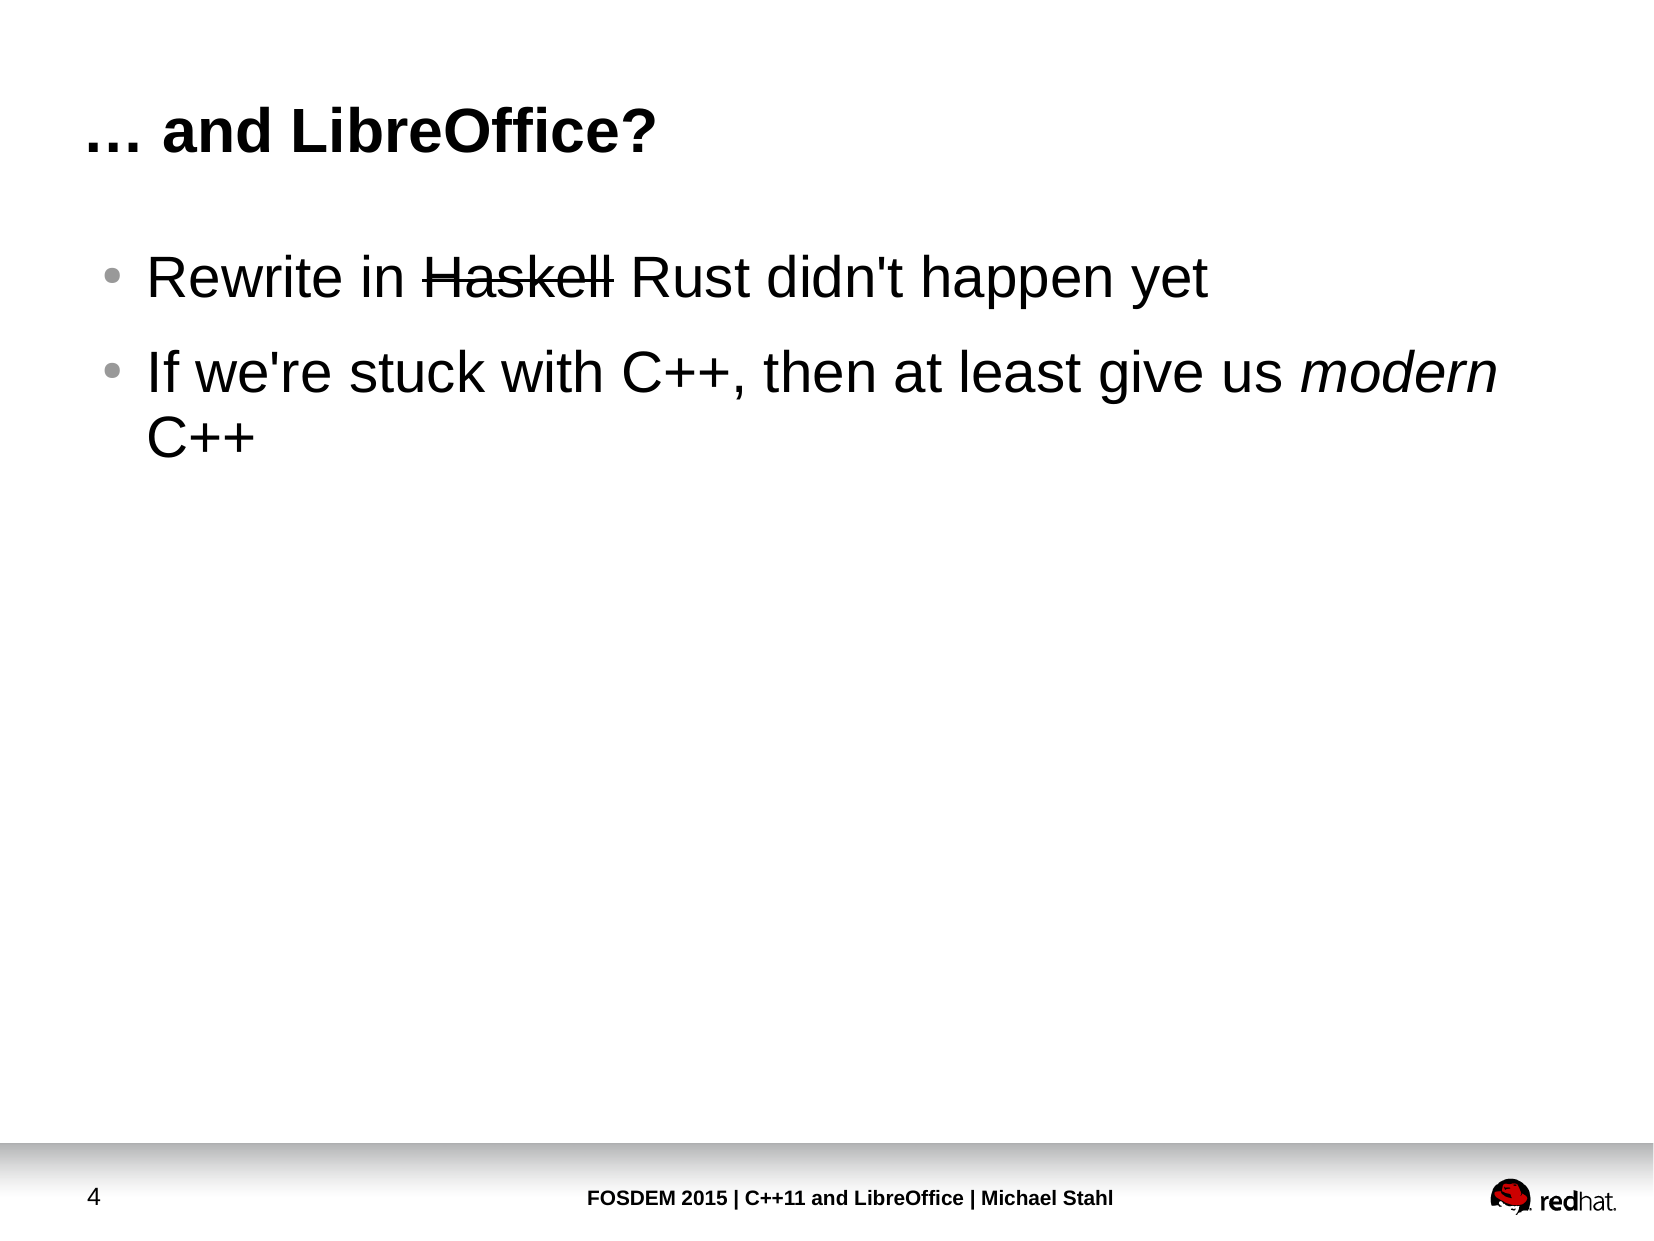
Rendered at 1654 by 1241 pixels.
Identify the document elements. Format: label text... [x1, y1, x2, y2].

picture [0, 1143, 1654, 1241]
list Rewrite in Haskell Rust didn't happen yet If we're stuck with C++, then at least give us modern C++ [86, 244, 1576, 1039]
title … and LibreOffice? [82, 37, 1571, 226]
